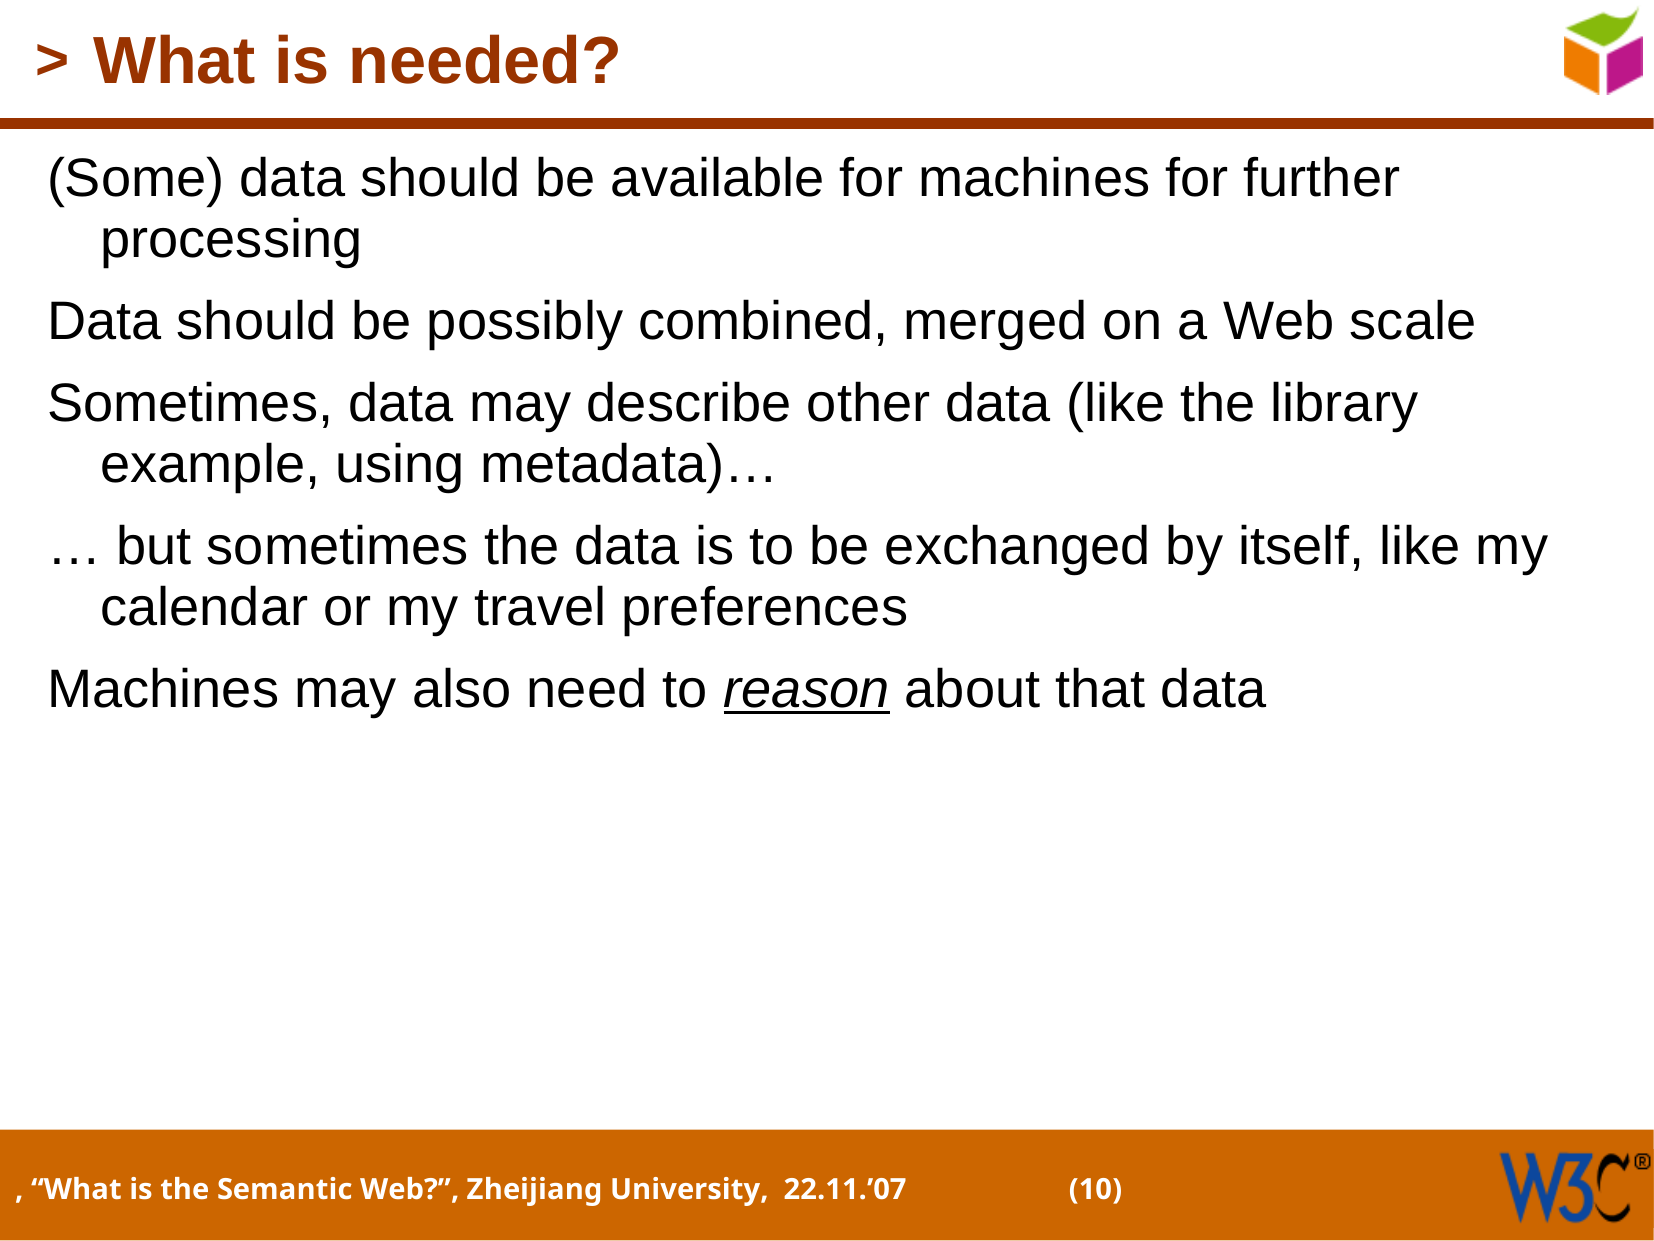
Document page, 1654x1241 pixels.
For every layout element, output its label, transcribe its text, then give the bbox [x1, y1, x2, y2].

picture [1495, 1149, 1654, 1228]
picture [1564, 5, 1643, 95]
title What is needed? [93, 7, 1493, 111]
list (Some) data should be available for machines for further processing Data should be possibly combined, merged on a Web scale Sometimes, data may describe other data (like the library example, using metadata)… … but sometimes the data is to be exchanged by itself, like my calendar or my travel preferences Machines may also need to reason about that data [29, 147, 1624, 1119]
